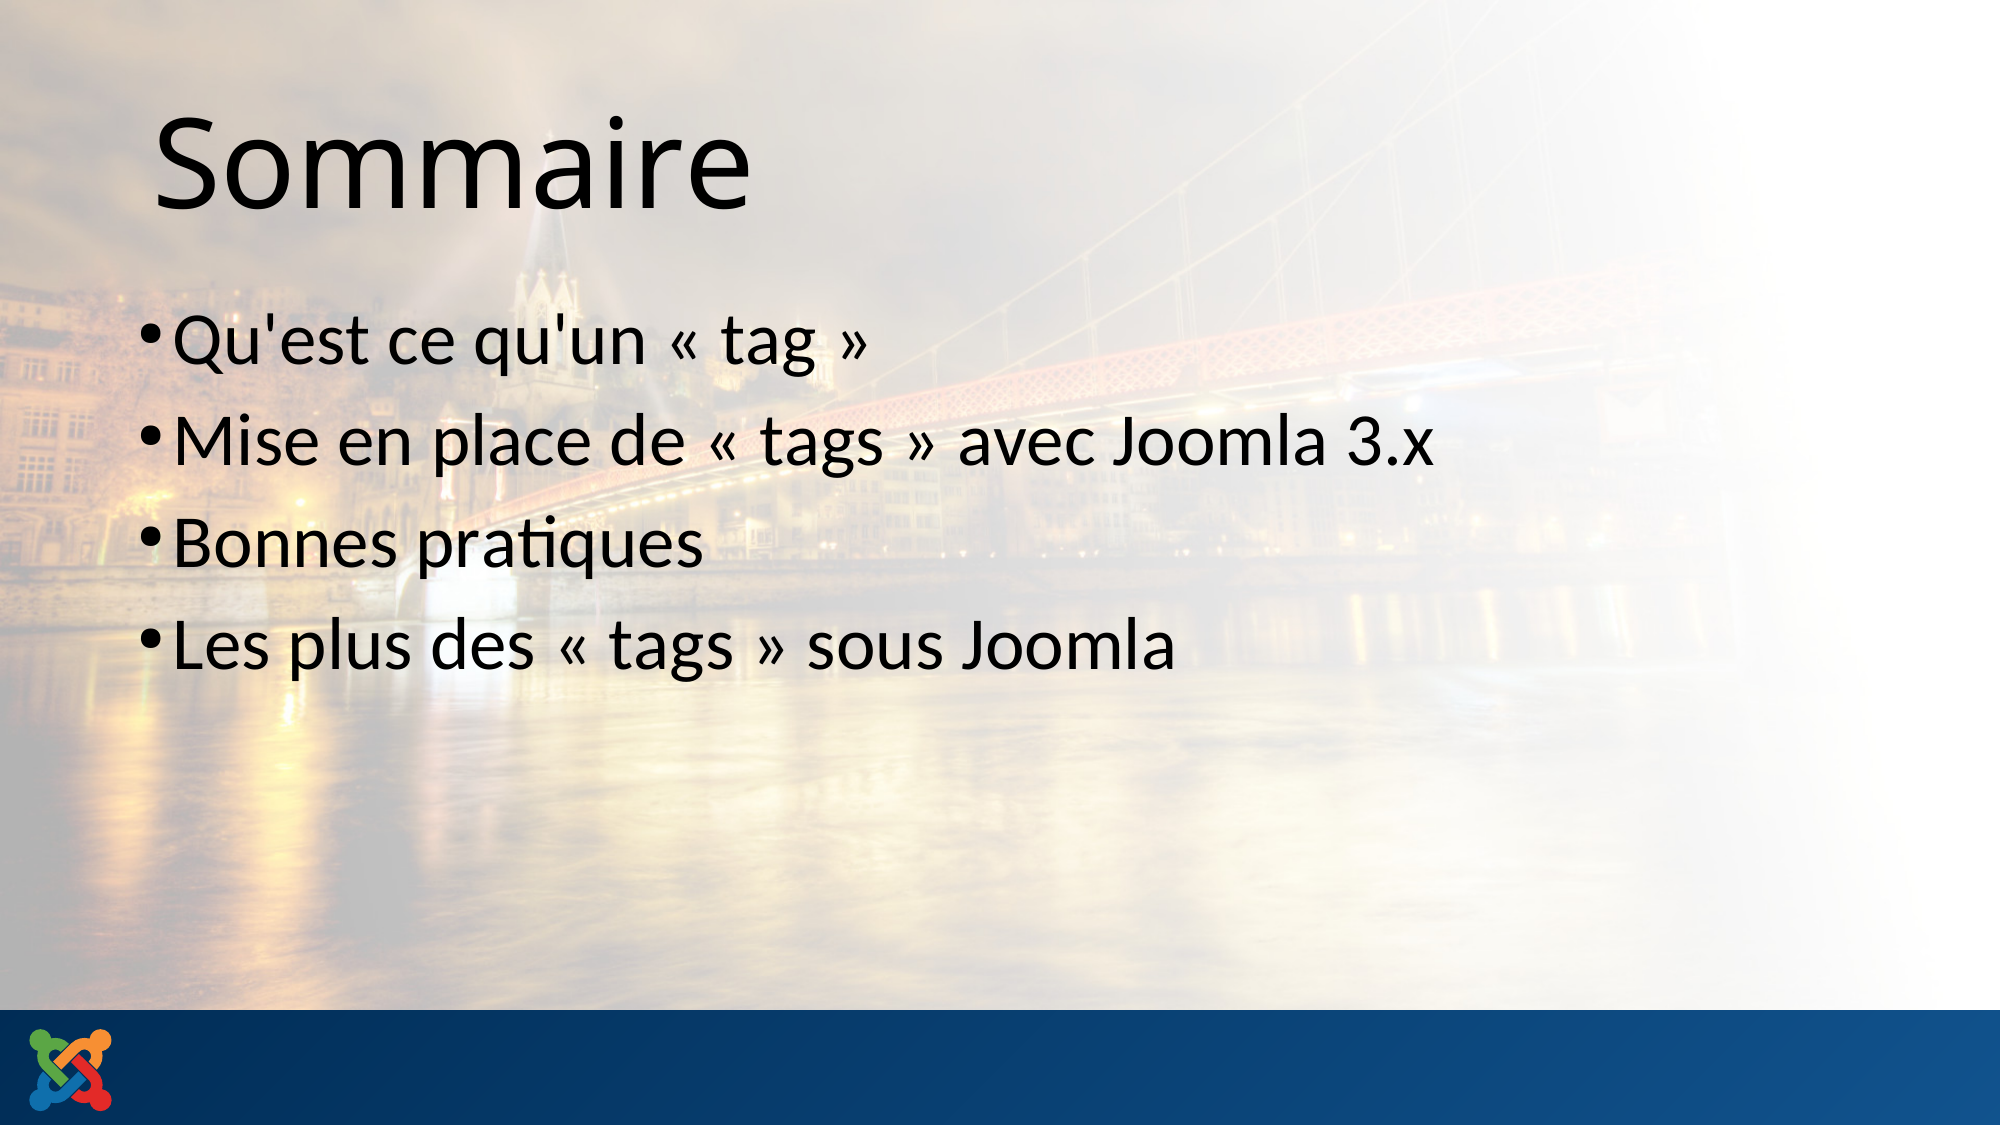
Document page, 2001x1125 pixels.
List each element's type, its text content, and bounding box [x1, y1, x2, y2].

title Sommaire [137, 59, 1863, 278]
text_box [0, 1010, 2000, 1125]
subtitle Qu'est ce qu'un « tag » Mise en place de « tags » avec Joomla 3.x Bonnes pratiques Les plus des « tags » sous Joomla [137, 299, 1863, 1014]
picture [0, 0, 2001, 1125]
picture [29, 1028, 112, 1112]
